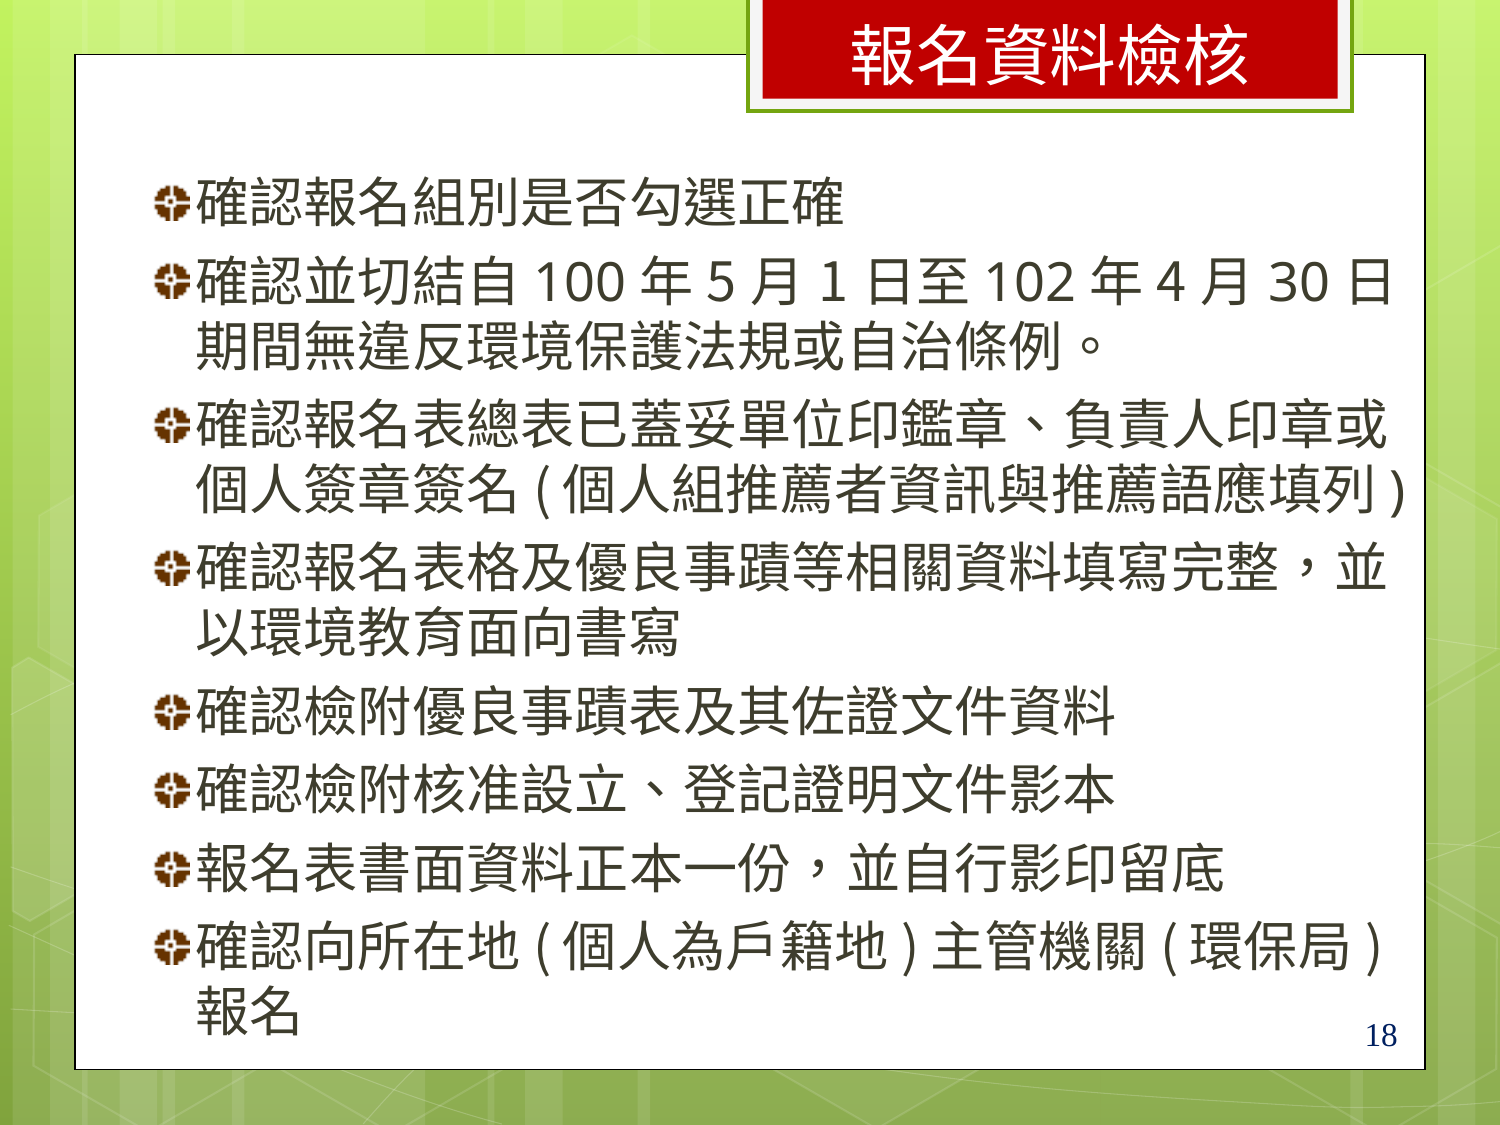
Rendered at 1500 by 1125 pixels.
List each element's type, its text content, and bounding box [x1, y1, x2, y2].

picture [150, 925, 190, 965]
title 報名資料檢核 [785, 0, 1315, 107]
text_box <編號> [838, 1003, 1413, 1064]
list 確認報名組別是否勾選正確 確認並切結自100年5月1日至102年4月30日期間無違反環境保護法規或自治條例。 確認報名表總表已蓋妥單位印鑑章、負責人印章或個人簽章簽名(個人組推薦者資訊與推薦語應填列) 確認報名表格及優良事蹟等相關資料填寫完整，並以環境教育面向書寫 確認檢附優良事蹟表及其佐證文件資料 確認檢附核准設立、登記證明文件影本 報名表書面資料正本一份，並自行影印留底 確認向所在地(個人為戶籍地)主管機關(環保局)報名 [123, 160, 1436, 827]
picture [150, 847, 190, 887]
